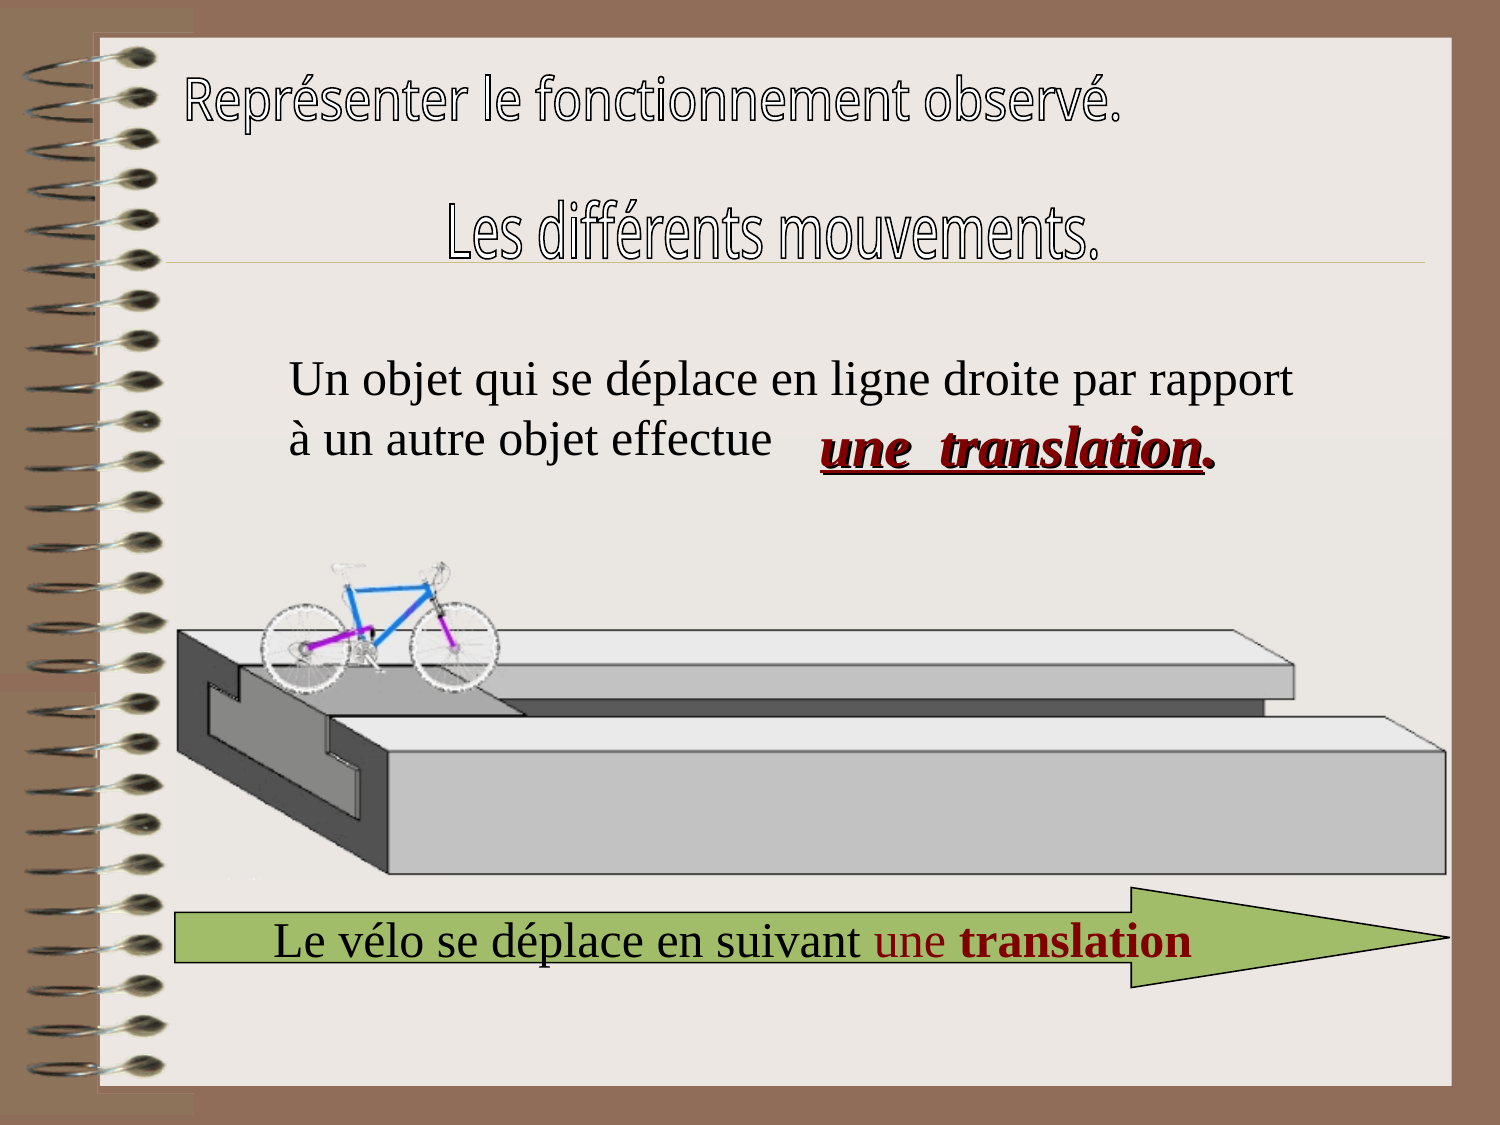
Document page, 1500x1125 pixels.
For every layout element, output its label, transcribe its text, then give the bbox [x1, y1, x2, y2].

text_box Représenter le fonctionnement observé. [957, 75, 981, 121]
text_box Représenter le fonctionnement observé. [670, 87, 695, 121]
text_box Représenter le fonctionnement observé. [245, 87, 270, 135]
text_box Représenter le fonctionnement observé. [294, 87, 318, 121]
text_box Représenter le fonctionnement observé. [836, 87, 859, 121]
text_box Représenter le fonctionnement observé. [586, 87, 609, 121]
text_box Les différents mouvements. [617, 216, 641, 259]
text_box Le vélo se déplace en suivant une translation [174, 887, 1451, 988]
text_box Les différents mouvements. [581, 200, 600, 259]
text_box Représenter le fonctionnement observé. [1083, 87, 1107, 121]
text_box Les différents mouvements. [598, 200, 617, 259]
text_box Représenter le fonctionnement observé. [865, 87, 889, 121]
text_box Les différents mouvements. [913, 216, 937, 259]
text_box Les différents mouvements. [1045, 208, 1062, 259]
text_box Les différents mouvements. [722, 208, 739, 259]
text_box une translation. [787, 399, 1251, 556]
text_box Représenter le fonctionnement observé. [496, 87, 520, 121]
text_box Les différents mouvements. [502, 216, 522, 259]
text_box Les différents mouvements. [474, 216, 498, 259]
text_box Les différents mouvements. [781, 216, 820, 259]
text_box Les différents mouvements. [539, 200, 564, 259]
text_box Représenter le fonctionnement observé. [554, 87, 580, 121]
text_box Représenter le fonctionnement observé. [375, 87, 399, 121]
text_box Les différents mouvements. [647, 216, 664, 259]
text_box Les différents mouvements. [858, 217, 881, 259]
text_box Les différents mouvements. [988, 216, 1012, 259]
text_box Représenter le fonctionnement observé. [346, 87, 369, 121]
text_box Représenter le fonctionnement observé. [187, 78, 213, 121]
text_box Les différents mouvements. [943, 216, 982, 259]
text_box Représenter le fonctionnement observé. [1009, 87, 1033, 121]
text_box Les différents mouvements. [450, 203, 471, 259]
text_box Représenter le fonctionnement observé. [791, 87, 830, 121]
text_box Représenter le fonctionnement observé. [216, 87, 239, 121]
picture [0, 8, 1450, 1115]
text_box Représenter le fonctionnement observé. [535, 75, 555, 121]
text_box Représenter le fonctionnement observé. [422, 87, 446, 121]
text_box Un objet qui se déplace en ligne droite par rapport à un autre objet effectue [273, 337, 1322, 473]
text_box Les différents mouvements. [826, 216, 852, 259]
text_box Représenter le fonctionnement observé. [732, 87, 755, 121]
text_box Représenter le fonctionnement observé. [1039, 87, 1081, 121]
text_box Les différents mouvements. [1018, 216, 1041, 259]
text_box Les différents mouvements. [885, 217, 911, 259]
text_box Les différents mouvements. [742, 216, 762, 259]
text_box Représenter le fonctionnement observé. [701, 87, 725, 121]
text_box Les différents mouvements. [665, 216, 689, 259]
text_box Représenter le fonctionnement observé. [925, 87, 951, 121]
text_box Représenter le fonctionnement observé. [761, 87, 785, 121]
text_box Les différents mouvements. [1065, 216, 1085, 259]
text_box Les différents mouvements. [695, 216, 718, 259]
